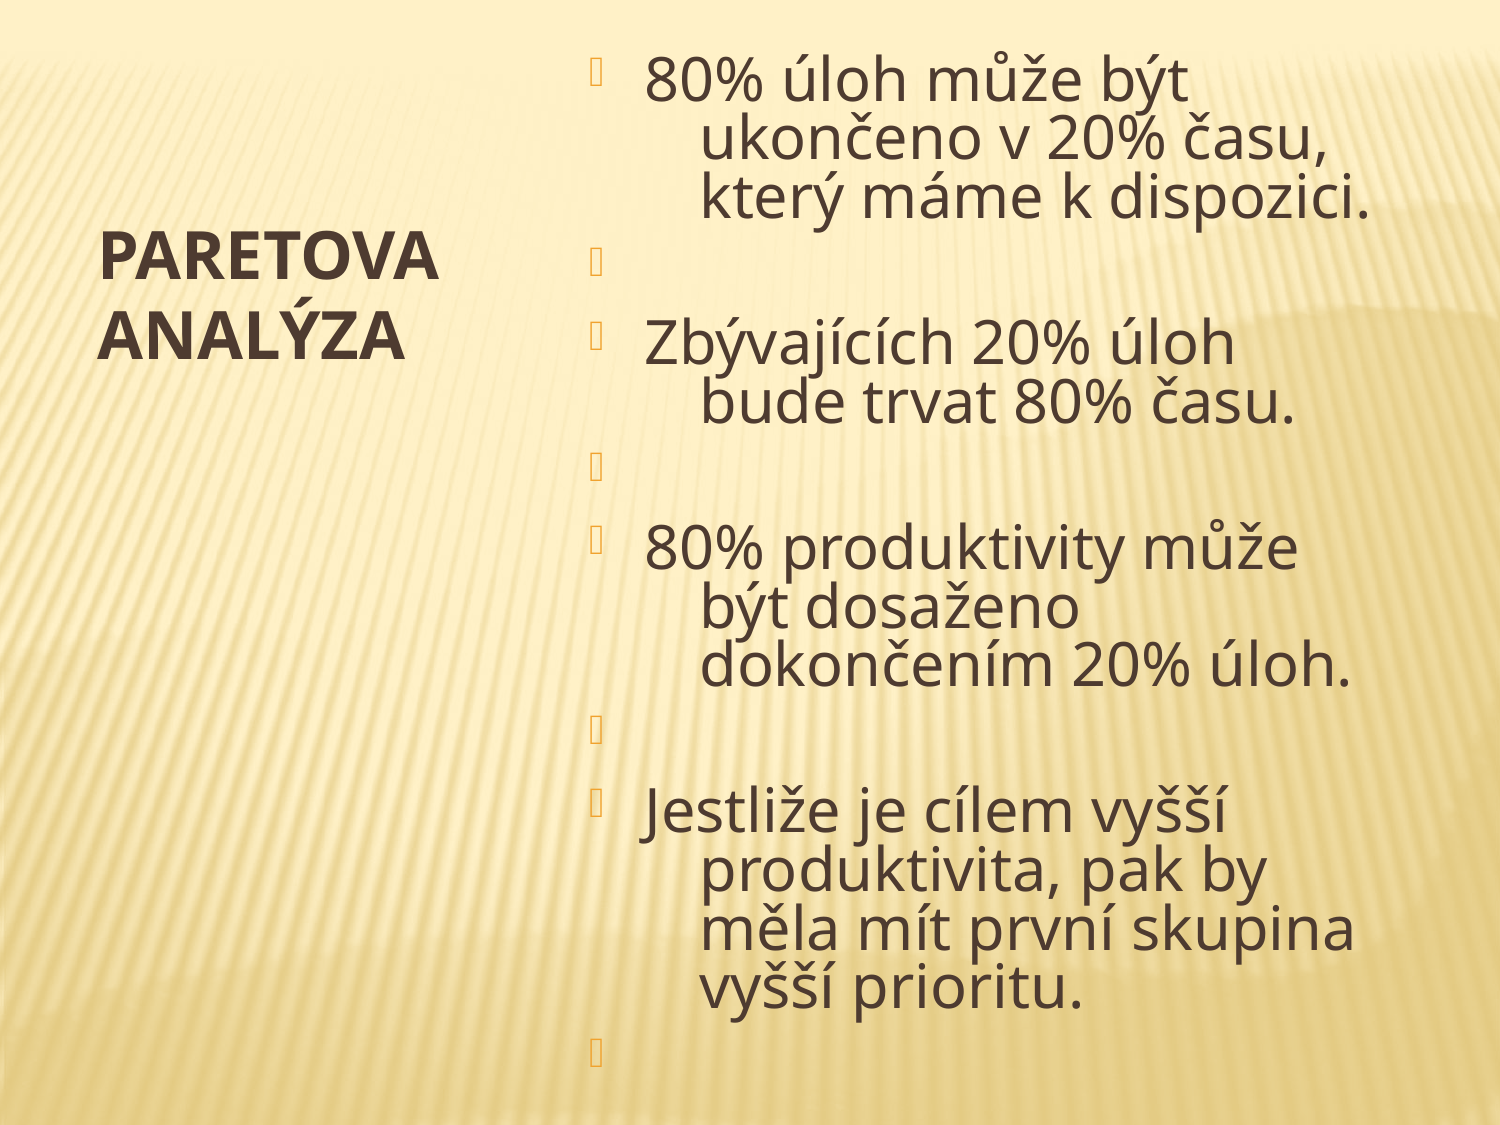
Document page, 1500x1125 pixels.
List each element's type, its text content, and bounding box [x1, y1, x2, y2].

list 80% úloh může být ukončeno v 20% času, který máme k dispozici. Zbývajících 20% úloh bude trvat 80% času. 80% produktivity může být dosaženo dokončením 20% úloh. Jestliže je cílem vyšší produktivita, pak by měla mít první skupina vyšší prioritu. [574, 46, 1395, 1125]
title Paretova analýza [82, 199, 574, 387]
